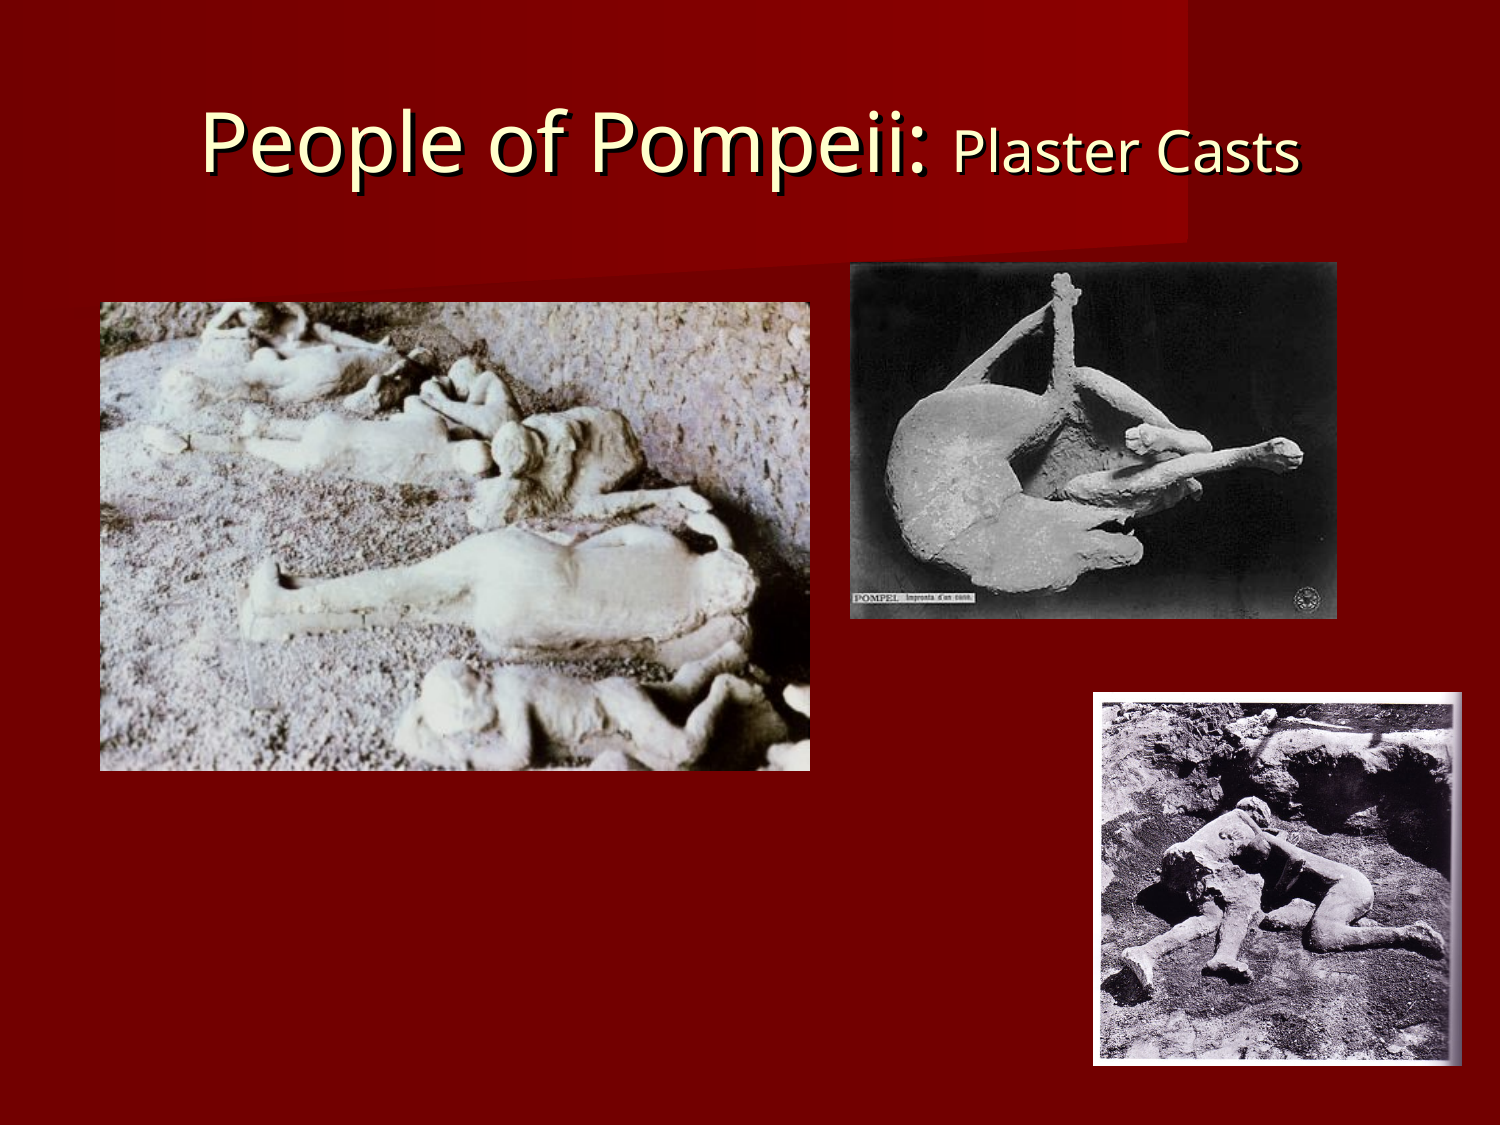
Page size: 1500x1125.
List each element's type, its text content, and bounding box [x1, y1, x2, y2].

picture [1093, 692, 1462, 1066]
title People of Pompeii: Plaster Casts [75, 31, 1426, 247]
picture [850, 262, 1337, 619]
picture [100, 302, 810, 771]
